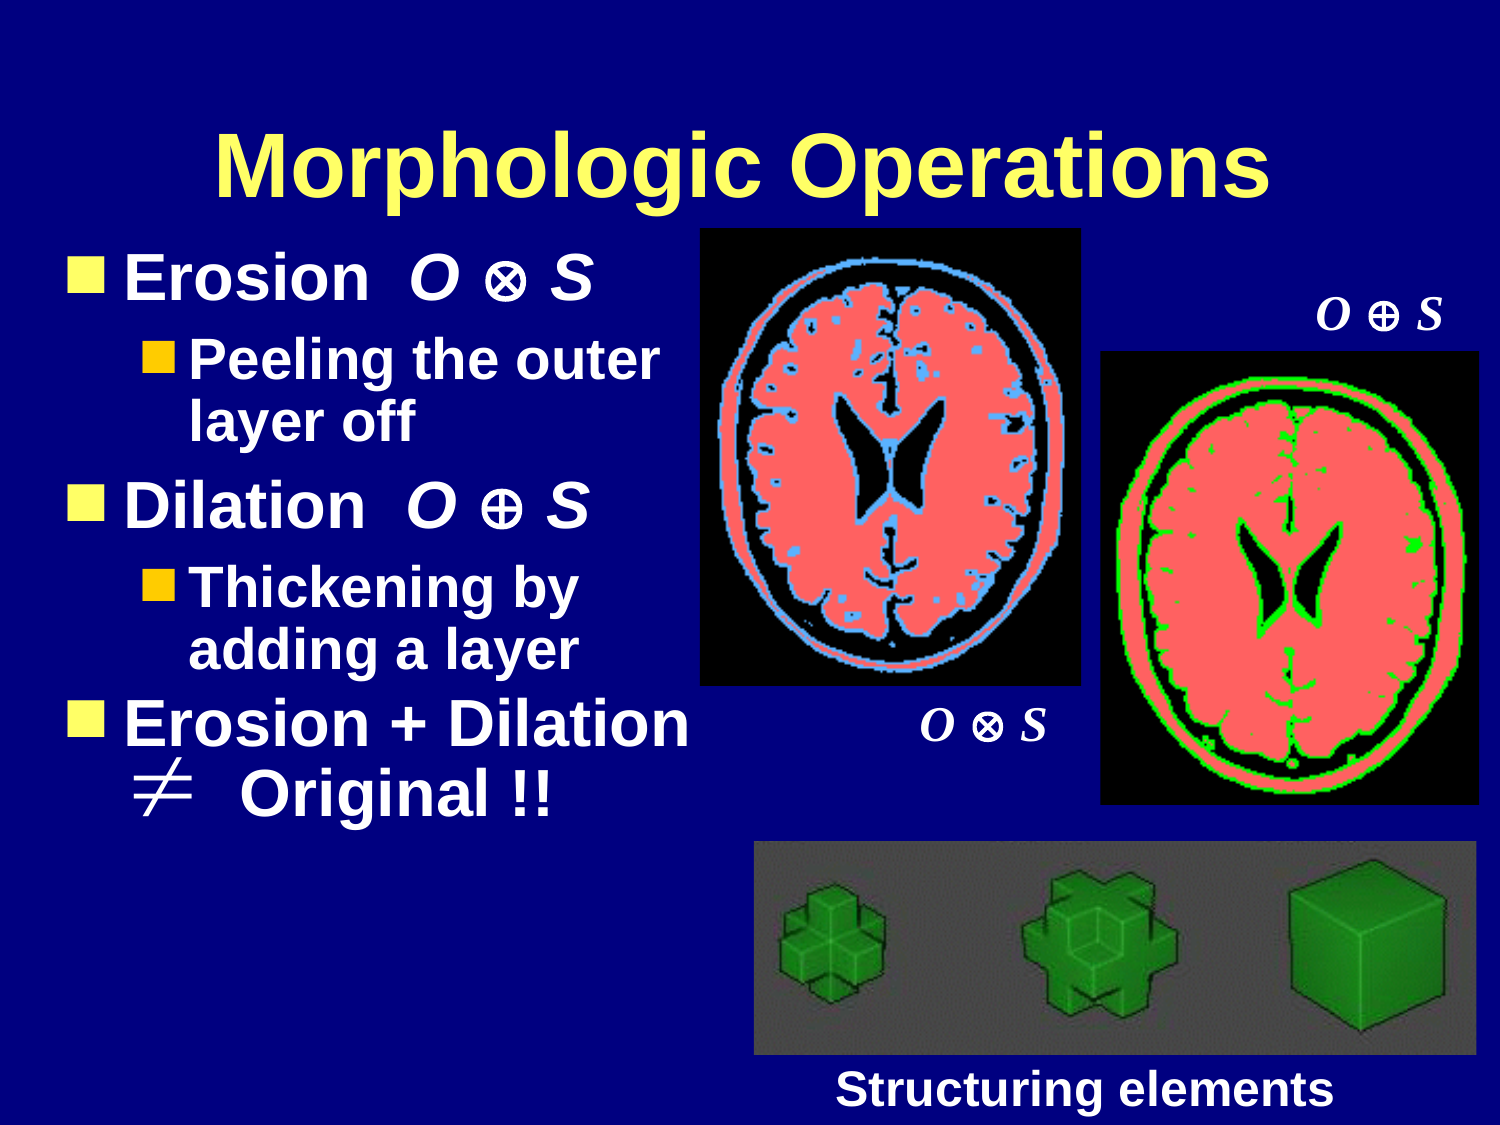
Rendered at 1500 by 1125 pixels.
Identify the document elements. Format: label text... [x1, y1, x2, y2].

chart [753, 841, 1477, 1055]
chart [1100, 351, 1480, 805]
chart [699, 228, 1082, 686]
text_box Structuring elements [793, 1055, 1378, 1125]
text_box O  S [1283, 273, 1476, 351]
title Morphologic Operations [99, 37, 1388, 225]
text_box O  S [887, 686, 1080, 766]
list Erosion O  S Peeling the outer layer off Dilation O  S Thickening by adding a layer Erosion + Dilation  Original !! [52, 235, 715, 1125]
